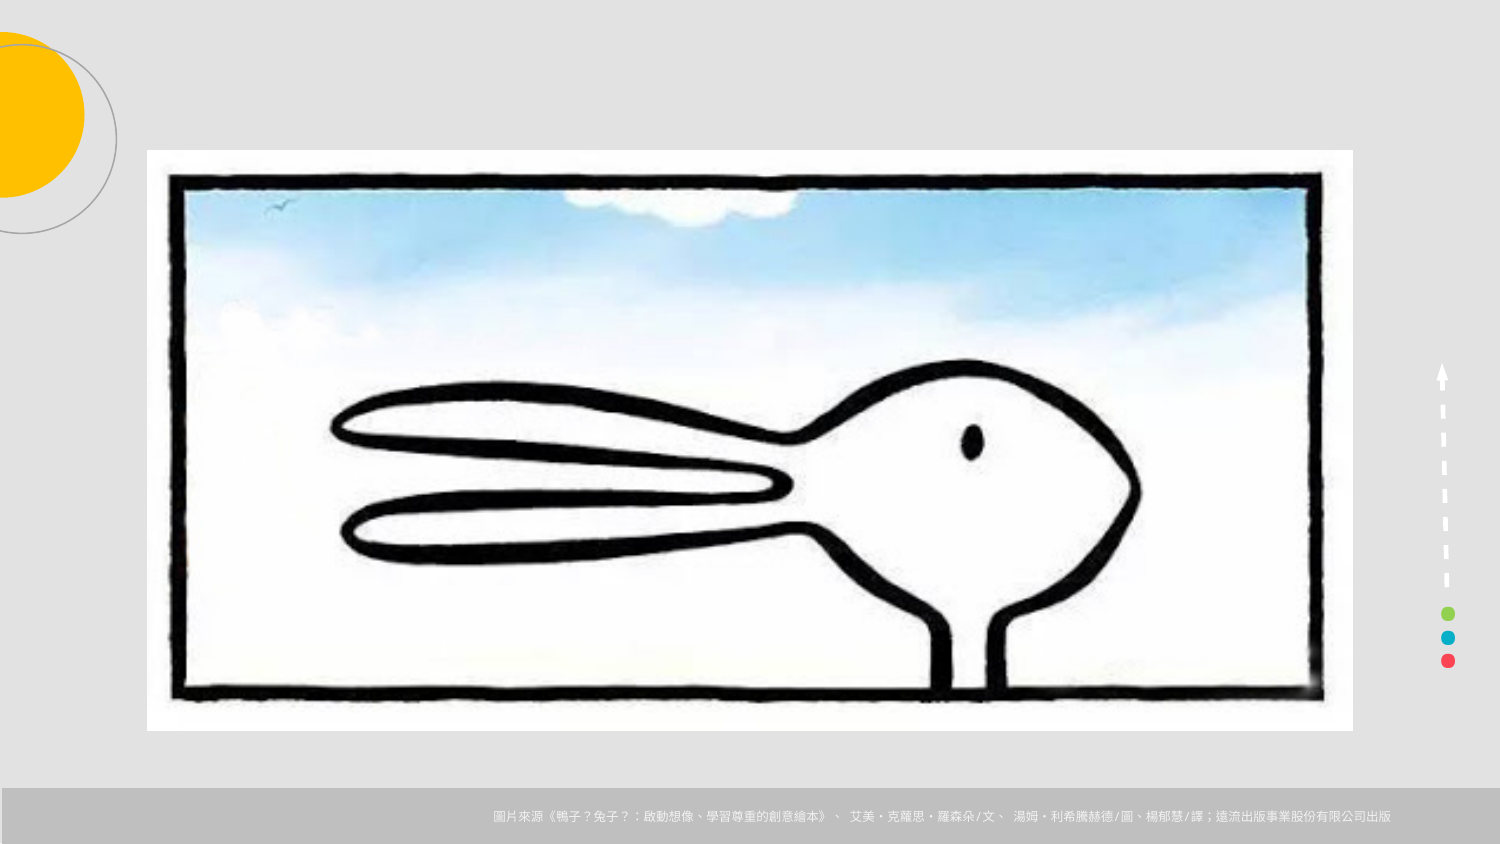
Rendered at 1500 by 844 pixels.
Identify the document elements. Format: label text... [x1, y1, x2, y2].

text_box 圖片來源《鴨子？兔子？：啟動想像、學習尊重的創意繪本》、 艾美‧克蘿思‧羅森朵/文、 湯姆‧利希騰赫德/圖、楊郁慧/譯；遠流出版事業股份有限公司出版 [478, 801, 1500, 832]
picture [147, 150, 1353, 731]
